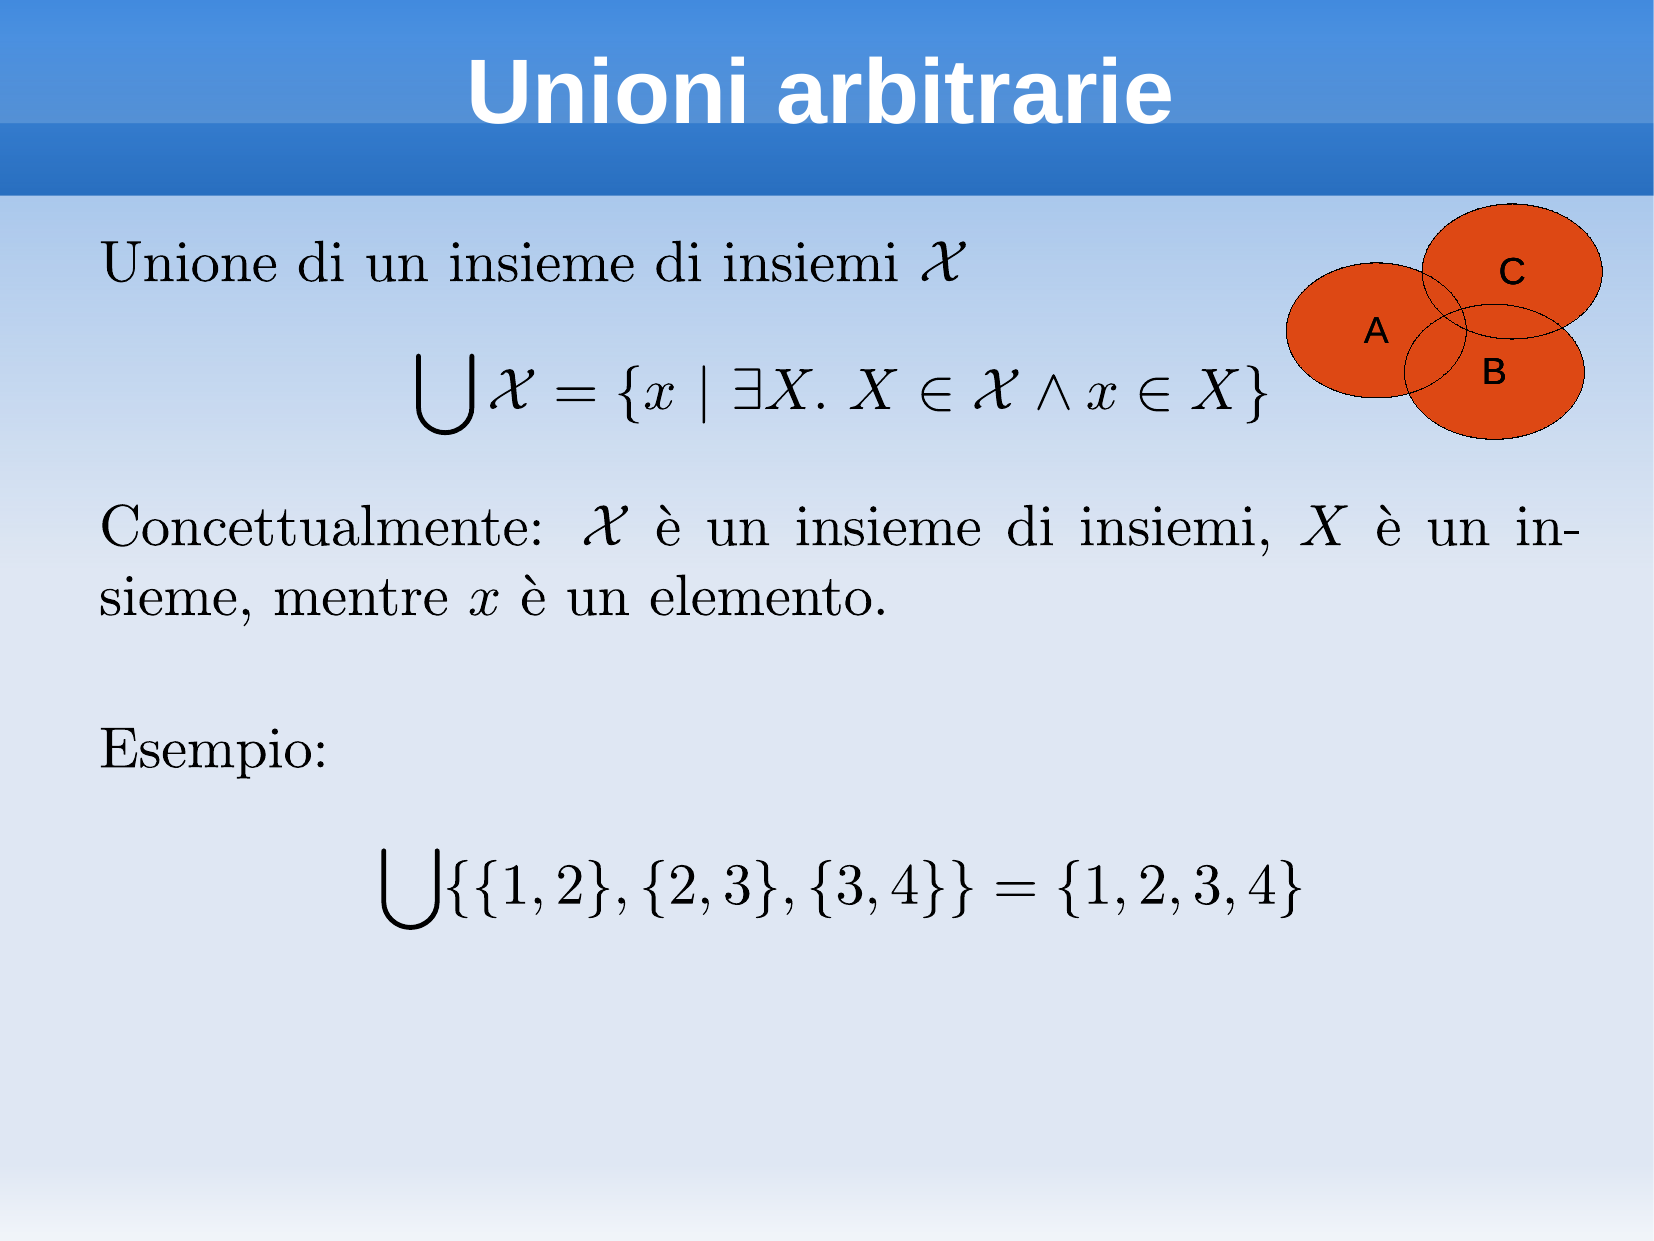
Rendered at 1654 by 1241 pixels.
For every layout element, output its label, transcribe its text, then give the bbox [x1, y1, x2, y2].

picture [0, 0, 1654, 1241]
text_box [98, 240, 1583, 936]
text_box [1564, 315, 1583, 356]
text_box C [1423, 203, 1603, 339]
text_box A [1287, 263, 1443, 397]
title Unioni arbitrarie [76, 0, 1565, 196]
text_box B [1404, 316, 1585, 439]
